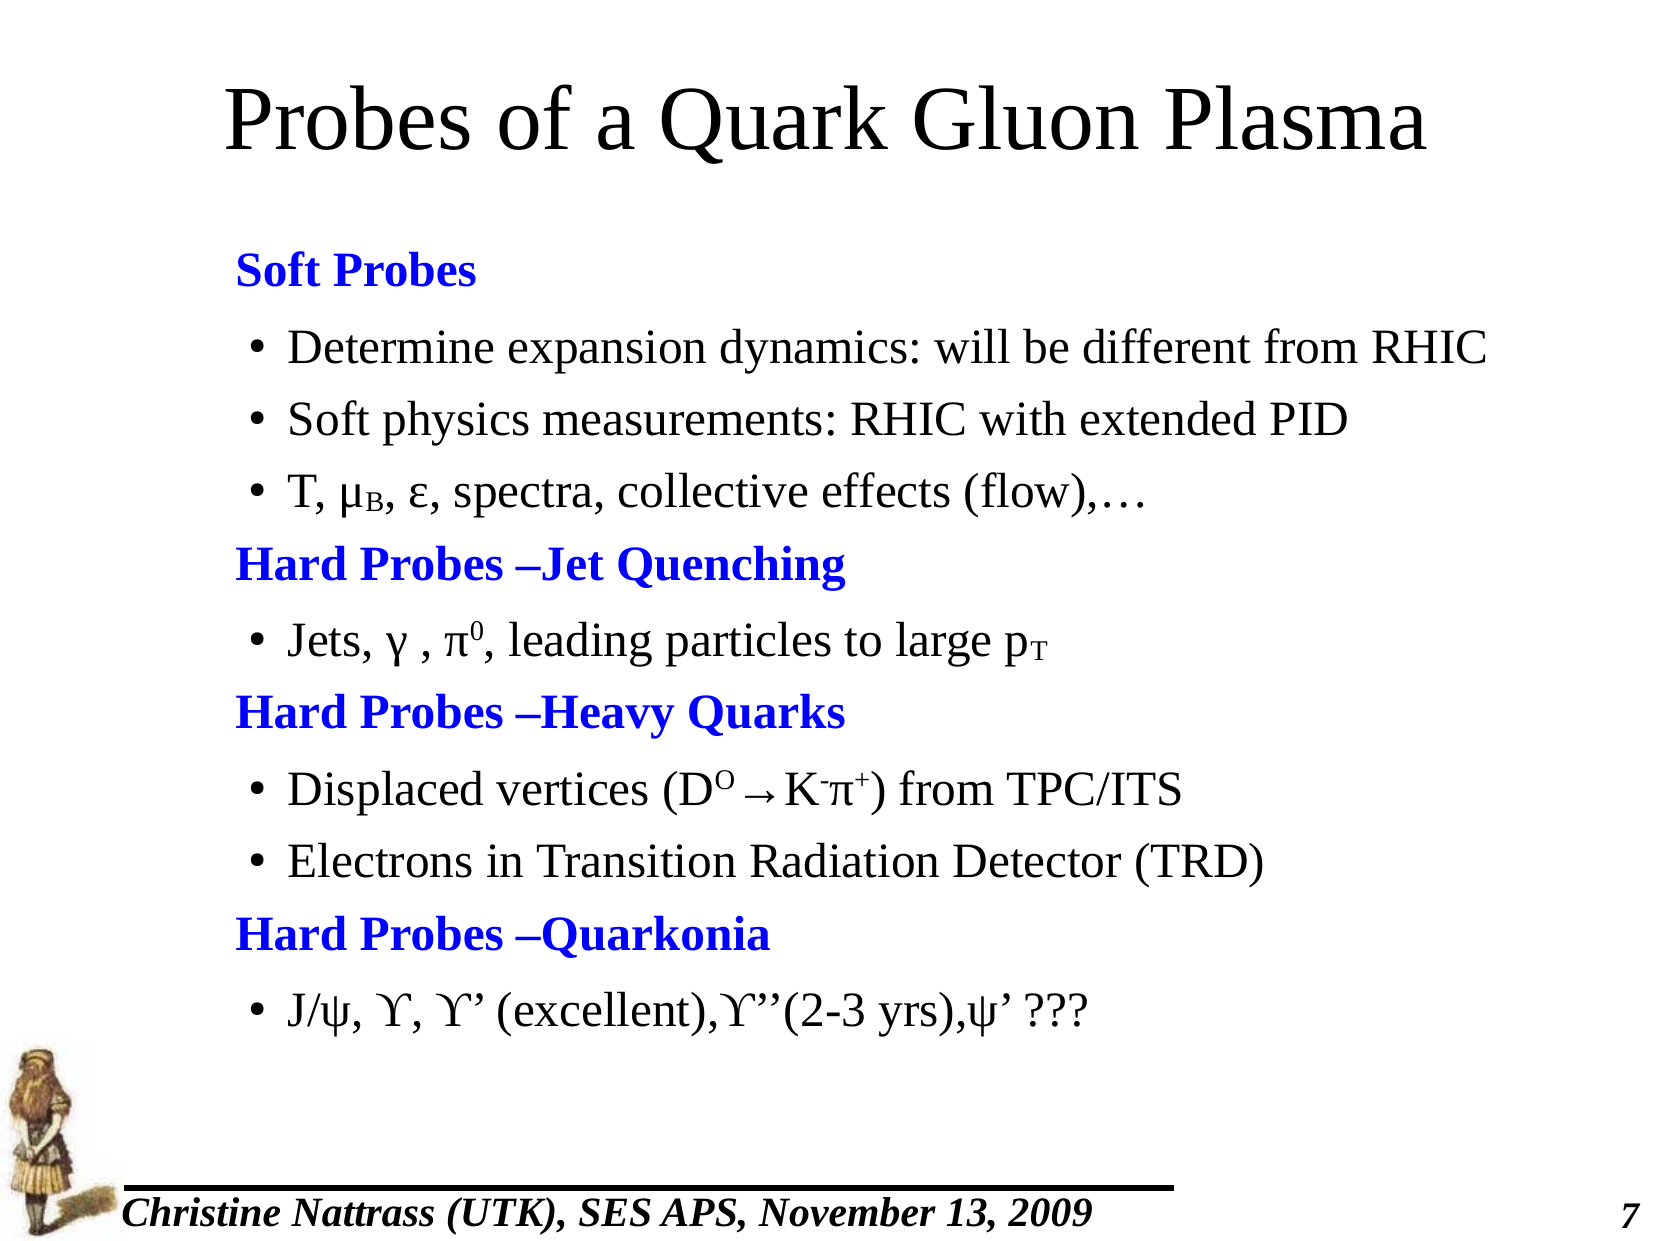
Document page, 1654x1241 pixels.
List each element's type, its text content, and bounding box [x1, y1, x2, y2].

title Probes of a Quark Gluon Plasma [82, 49, 1571, 188]
picture [0, 1031, 125, 1241]
list Soft Probes Determine expansion dynamics: will be different from RHIC Soft physics measurements: RHIC with extended PID T, μB, ε, spectra, collective effects (flow),… Hard Probes –Jet Quenching Jets, γ , π0, leading particles to large pT Hard Probes –Heavy Quarks Displaced vertices (DO→K-π+) from TPC/ITS Electrons in Transition Radiation Detector (TRD) Hard Probes –Quarkonia J/ψ, ϒ, ϒ’ (excellent),ϒ’’(2-3 yrs),ψ’ ??? [183, 242, 1498, 1062]
